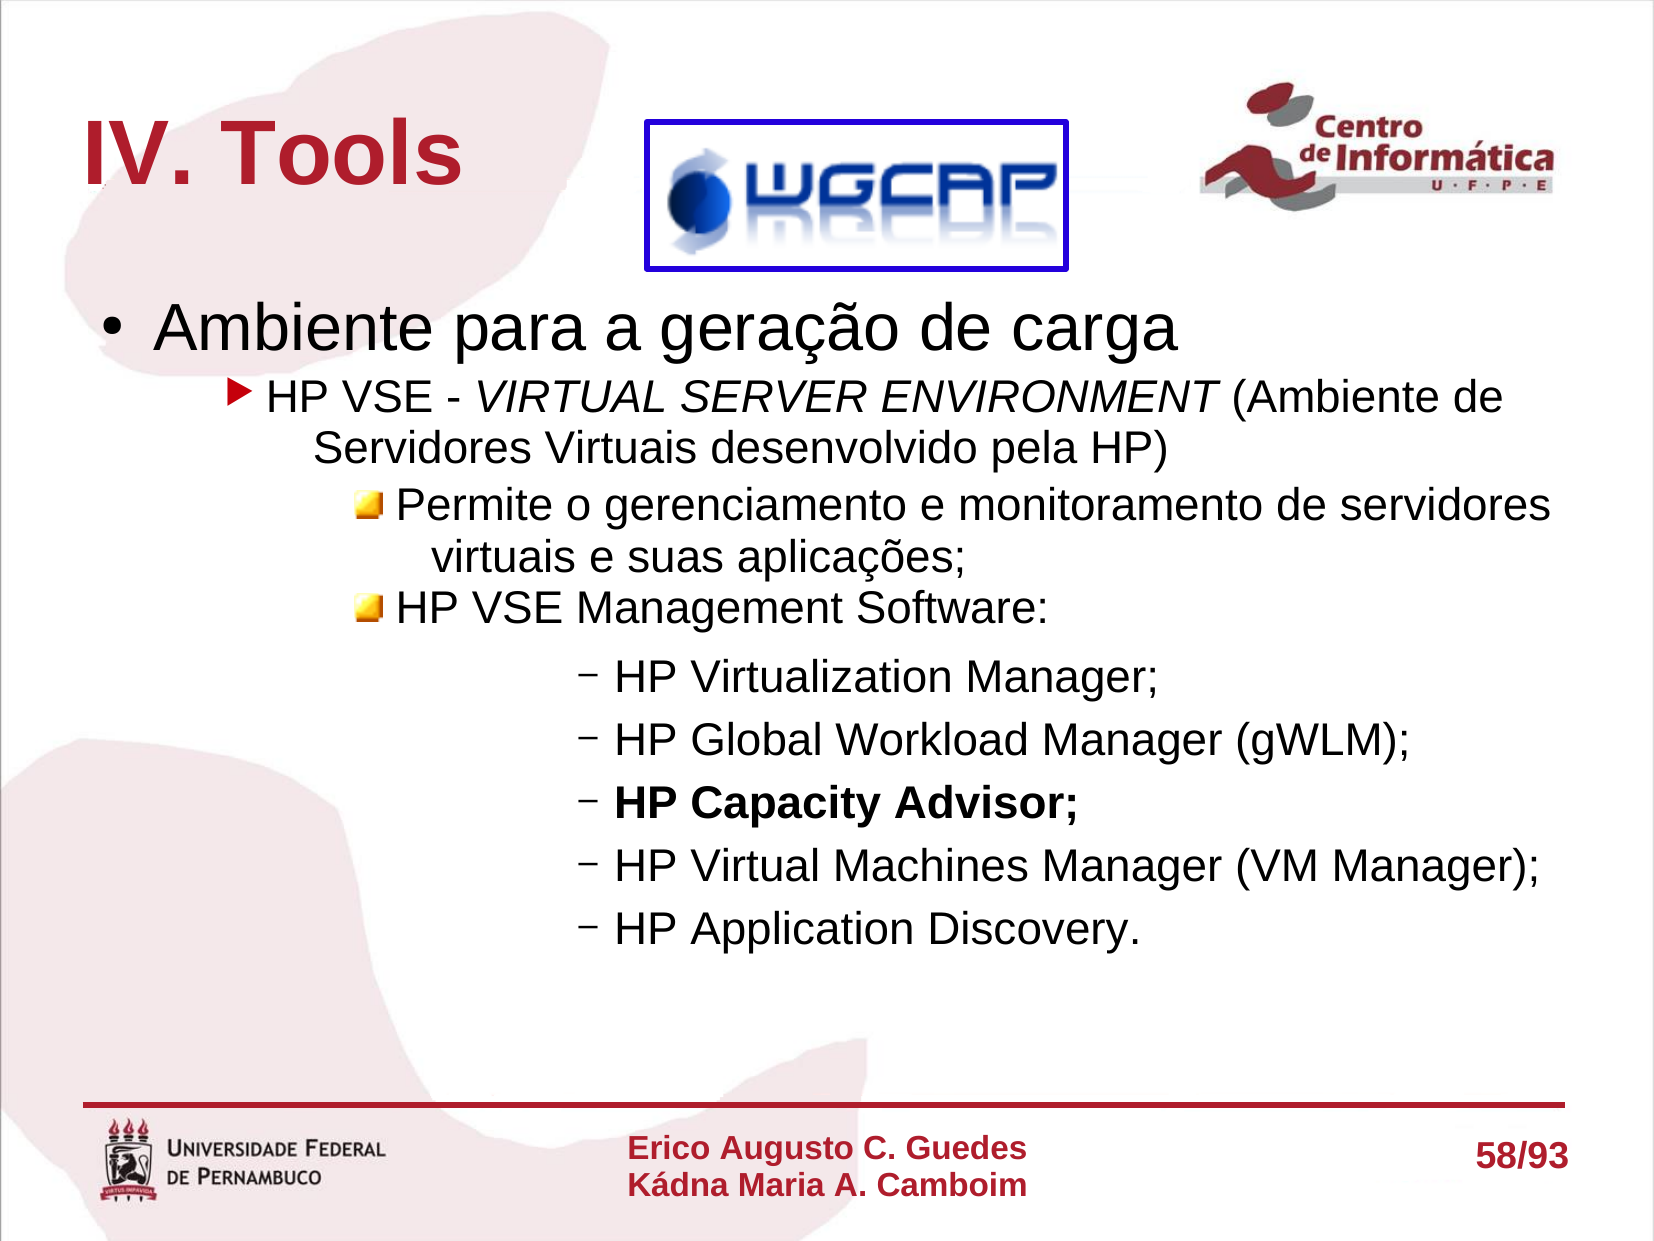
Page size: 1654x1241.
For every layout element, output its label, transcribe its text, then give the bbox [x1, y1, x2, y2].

title IV. Tools [82, 56, 1571, 250]
picture [0, 0, 1654, 1241]
list Ambiente para a geração de carga HP VSE - VIRTUAL SERVER ENVIRONMENT (Ambiente de Servidores Virtuais desenvolvido pela HP) Permite o gerenciamento e monitoramento de servidores virtuais e suas aplicações; HP VSE Management Software: HP Virtualization Manager; HP Global Workload Manager (gWLM); HP Capacity Advisor; HP Virtual Machines Manager (VM Manager); HP Application Discovery. [82, 290, 1571, 1094]
